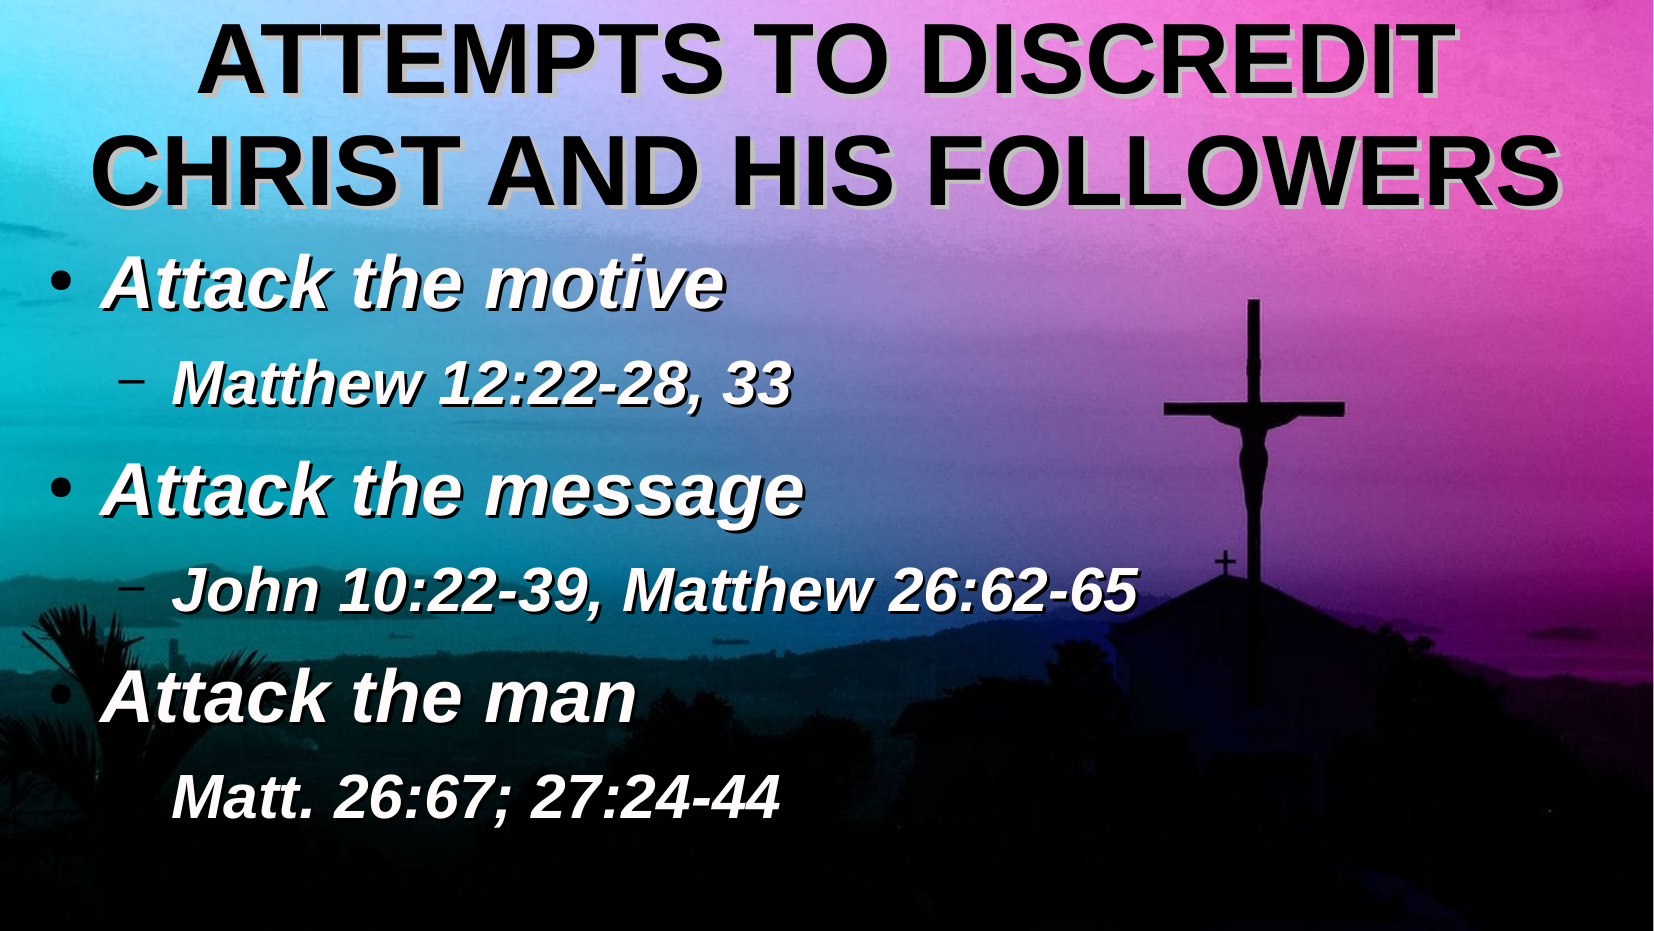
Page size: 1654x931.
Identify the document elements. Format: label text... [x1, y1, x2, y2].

picture [0, 0, 1654, 931]
title ATTEMPTS TO DISCREDIT CHRIST AND HIS FOLLOWERS [82, 2, 1571, 227]
list Attack the motive Matthew 12:22-28, 33 Attack the message John 10:22-39, Matthew 26:62-65 Attack the man Matt. 26:67; 27:24-44 [30, 240, 1636, 916]
